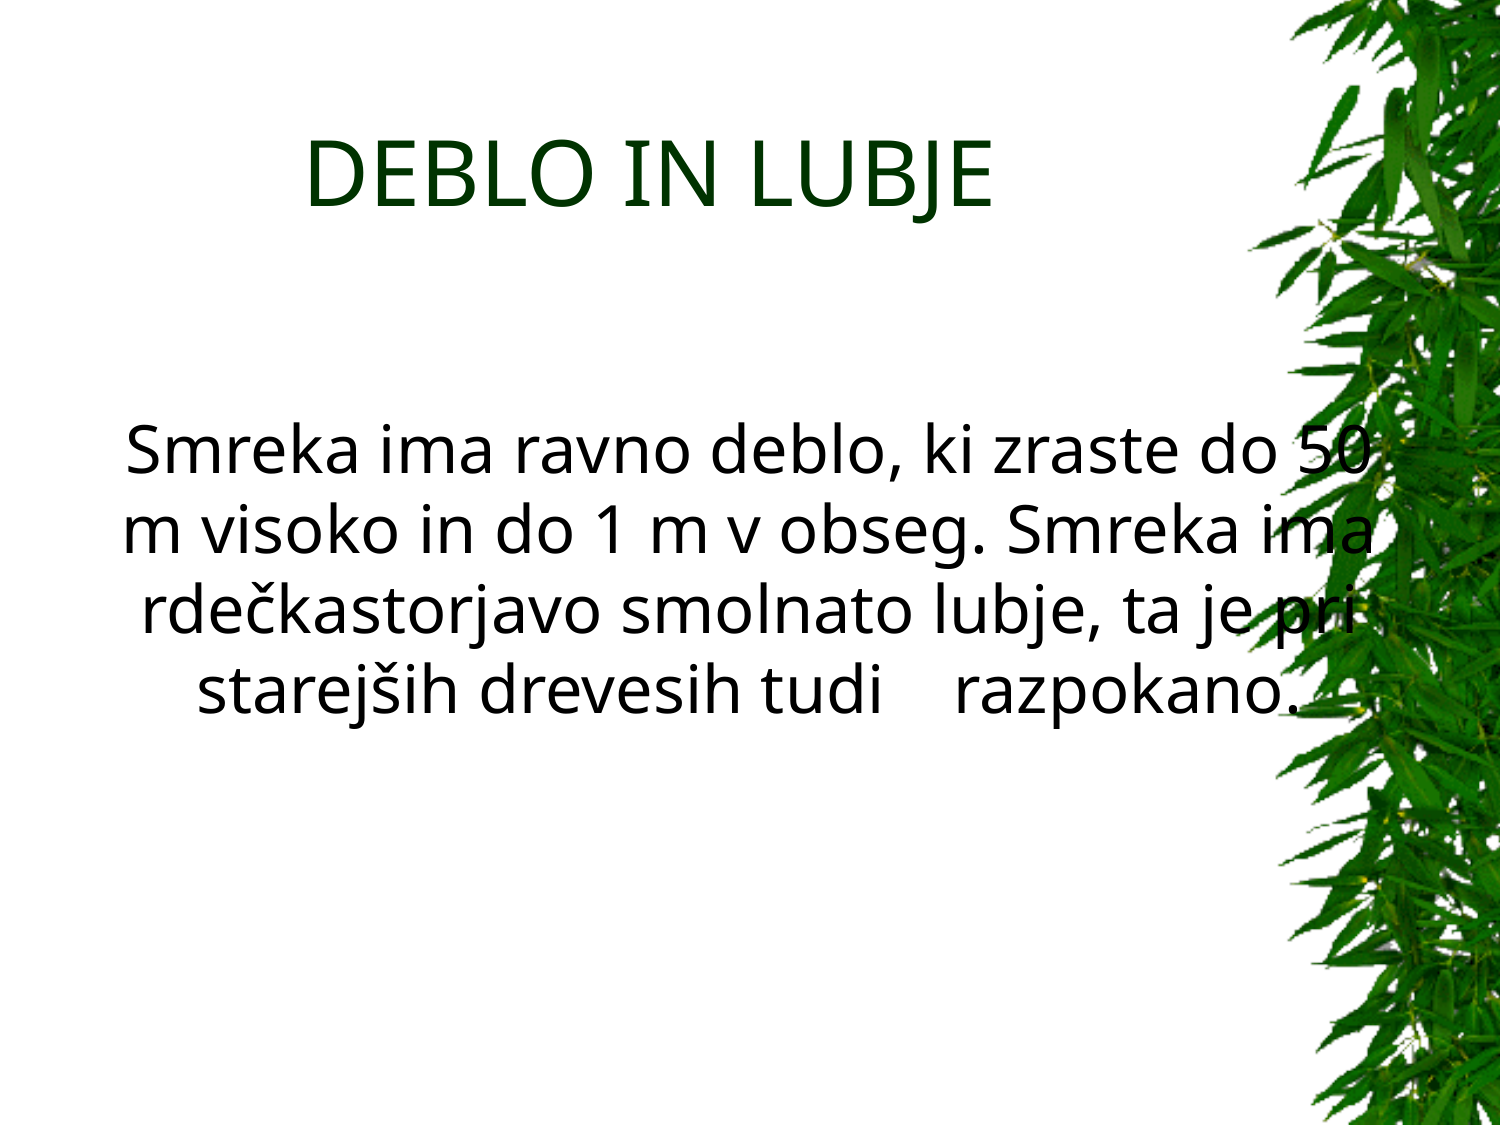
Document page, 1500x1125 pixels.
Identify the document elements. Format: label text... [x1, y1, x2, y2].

text_box Smreka ima ravno deblo, ki zraste do 50 m visoko in do 1 m v obseg. Smreka ima rdečkastorjavo smolnato lubje, ta je pri starejših drevesih tudi razpokano. [87, 399, 1413, 735]
picture [1206, 0, 1500, 1125]
title DEBLO IN LUBJE [37, 107, 1263, 233]
